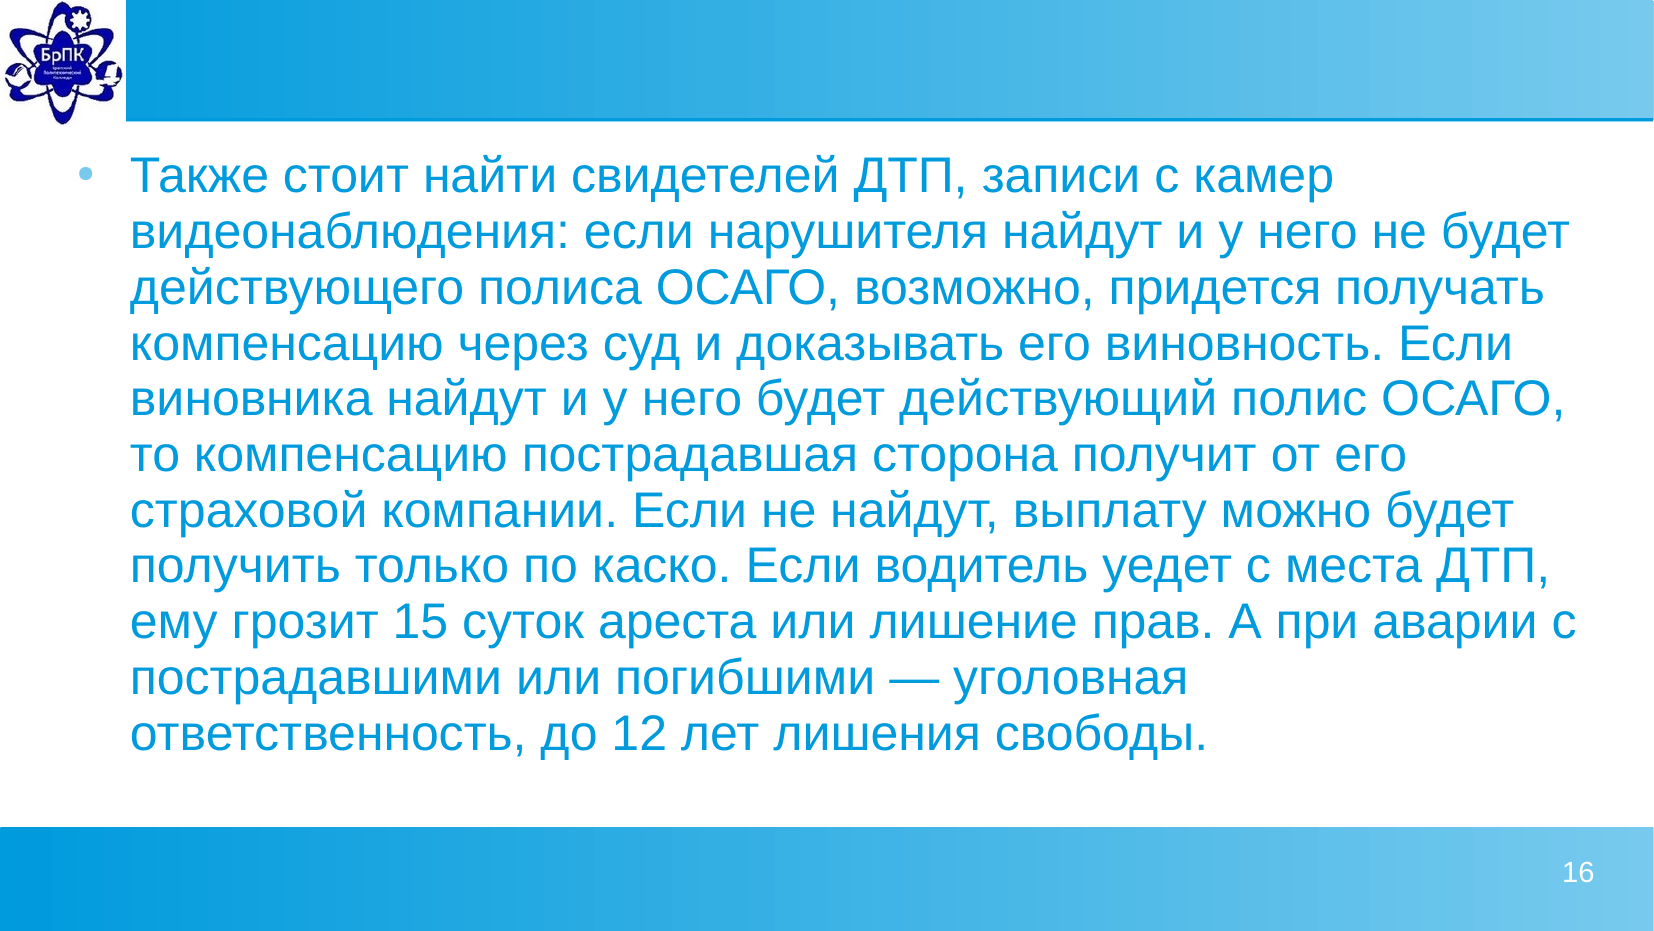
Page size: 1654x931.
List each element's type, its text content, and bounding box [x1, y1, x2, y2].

list Также стоит найти свидетелей ДТП, записи с камер видеонаблюдения: если нарушителя найдут и у него не будет действующего полиса ОСАГО, возможно, придется получать компенсацию через суд и доказывать его виновность. Если виновника найдут и у него будет действующий полис ОСАГО, то компенсацию пострадавшая сторона получит от его страховой компании. Если не найдут, выплату можно будет получить только по каско. Если водитель уедет с места ДТП, ему грозит 15 суток ареста или лишение прав. А при аварии с пострадавшими или погибшими — уголовная ответственность, до 12 лет лишения свободы. [59, 147, 1595, 768]
picture [0, 0, 126, 126]
